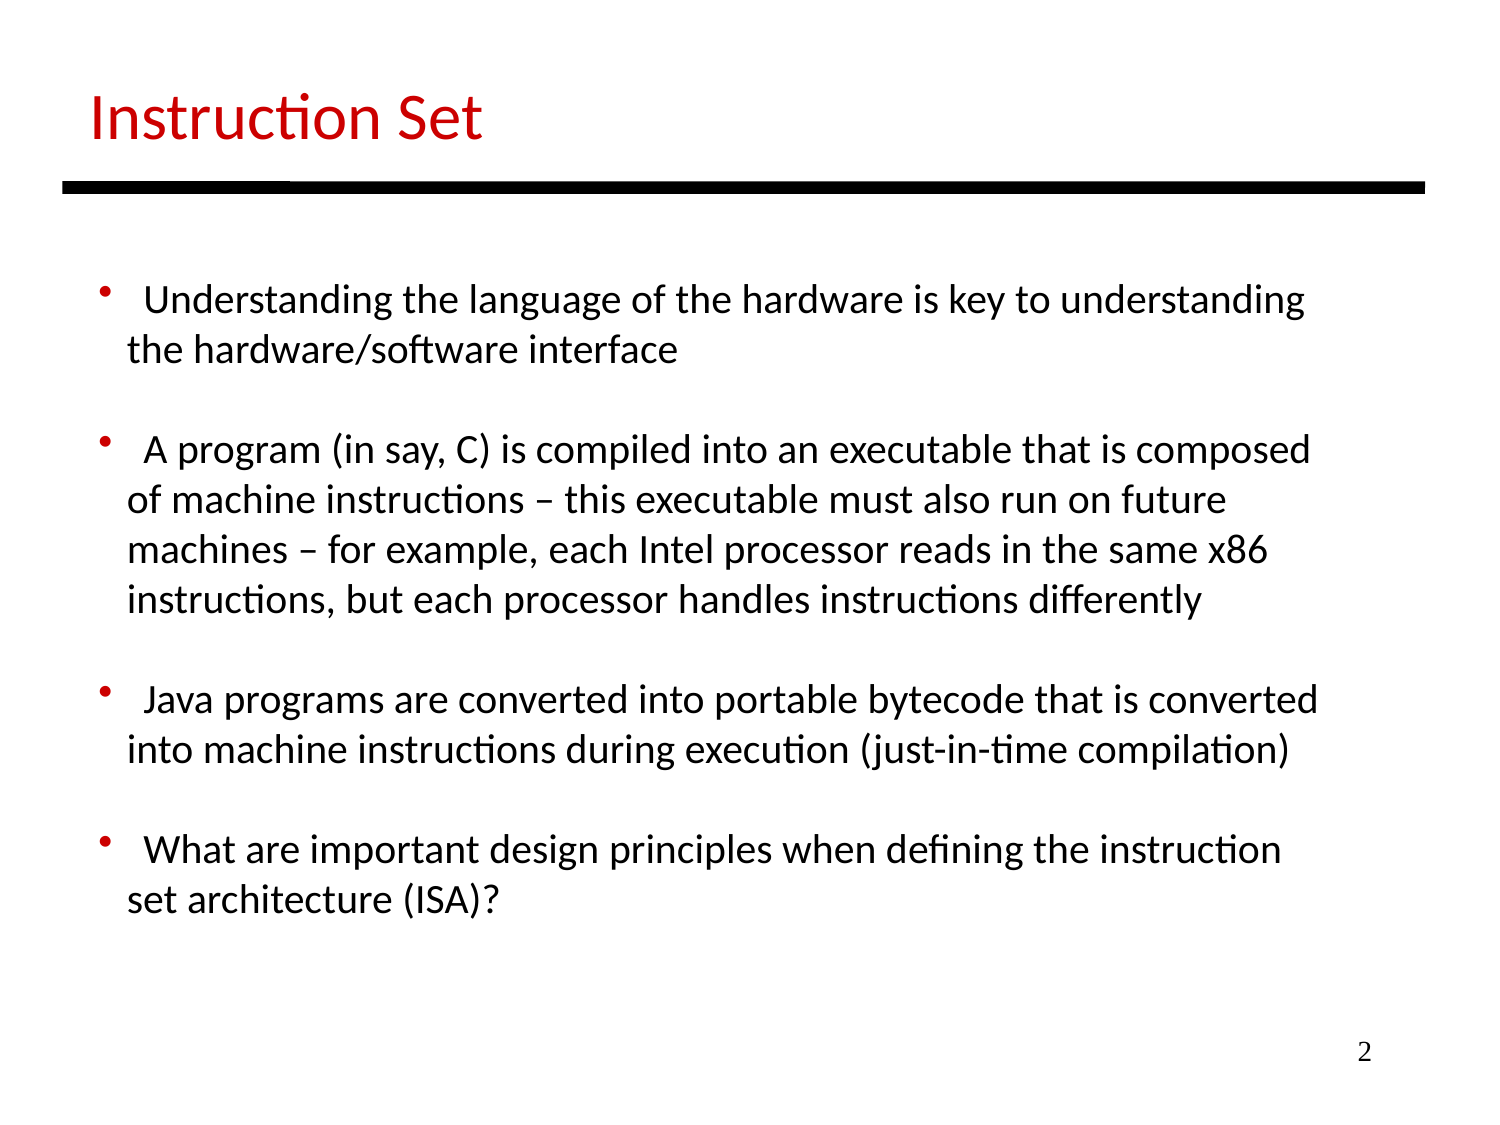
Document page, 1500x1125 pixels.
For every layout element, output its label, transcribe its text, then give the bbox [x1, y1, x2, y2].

text_box Instruction Set [75, 65, 499, 160]
slide_number <number> [1074, 1025, 1388, 1100]
text_box Understanding the language of the hardware is key to understanding the hardware/software interface A program (in say, C) is compiled into an executable that is composed of machine instructions – this executable must also run on future machines – for example, each Intel processor reads in the same x86 instructions, but each processor handles instructions differently Java programs are converted into portable bytecode that is converted into machine instructions during execution (just-in-time compilation) What are important design principles when defining the instruction set architecture (ISA)? [83, 264, 1335, 930]
